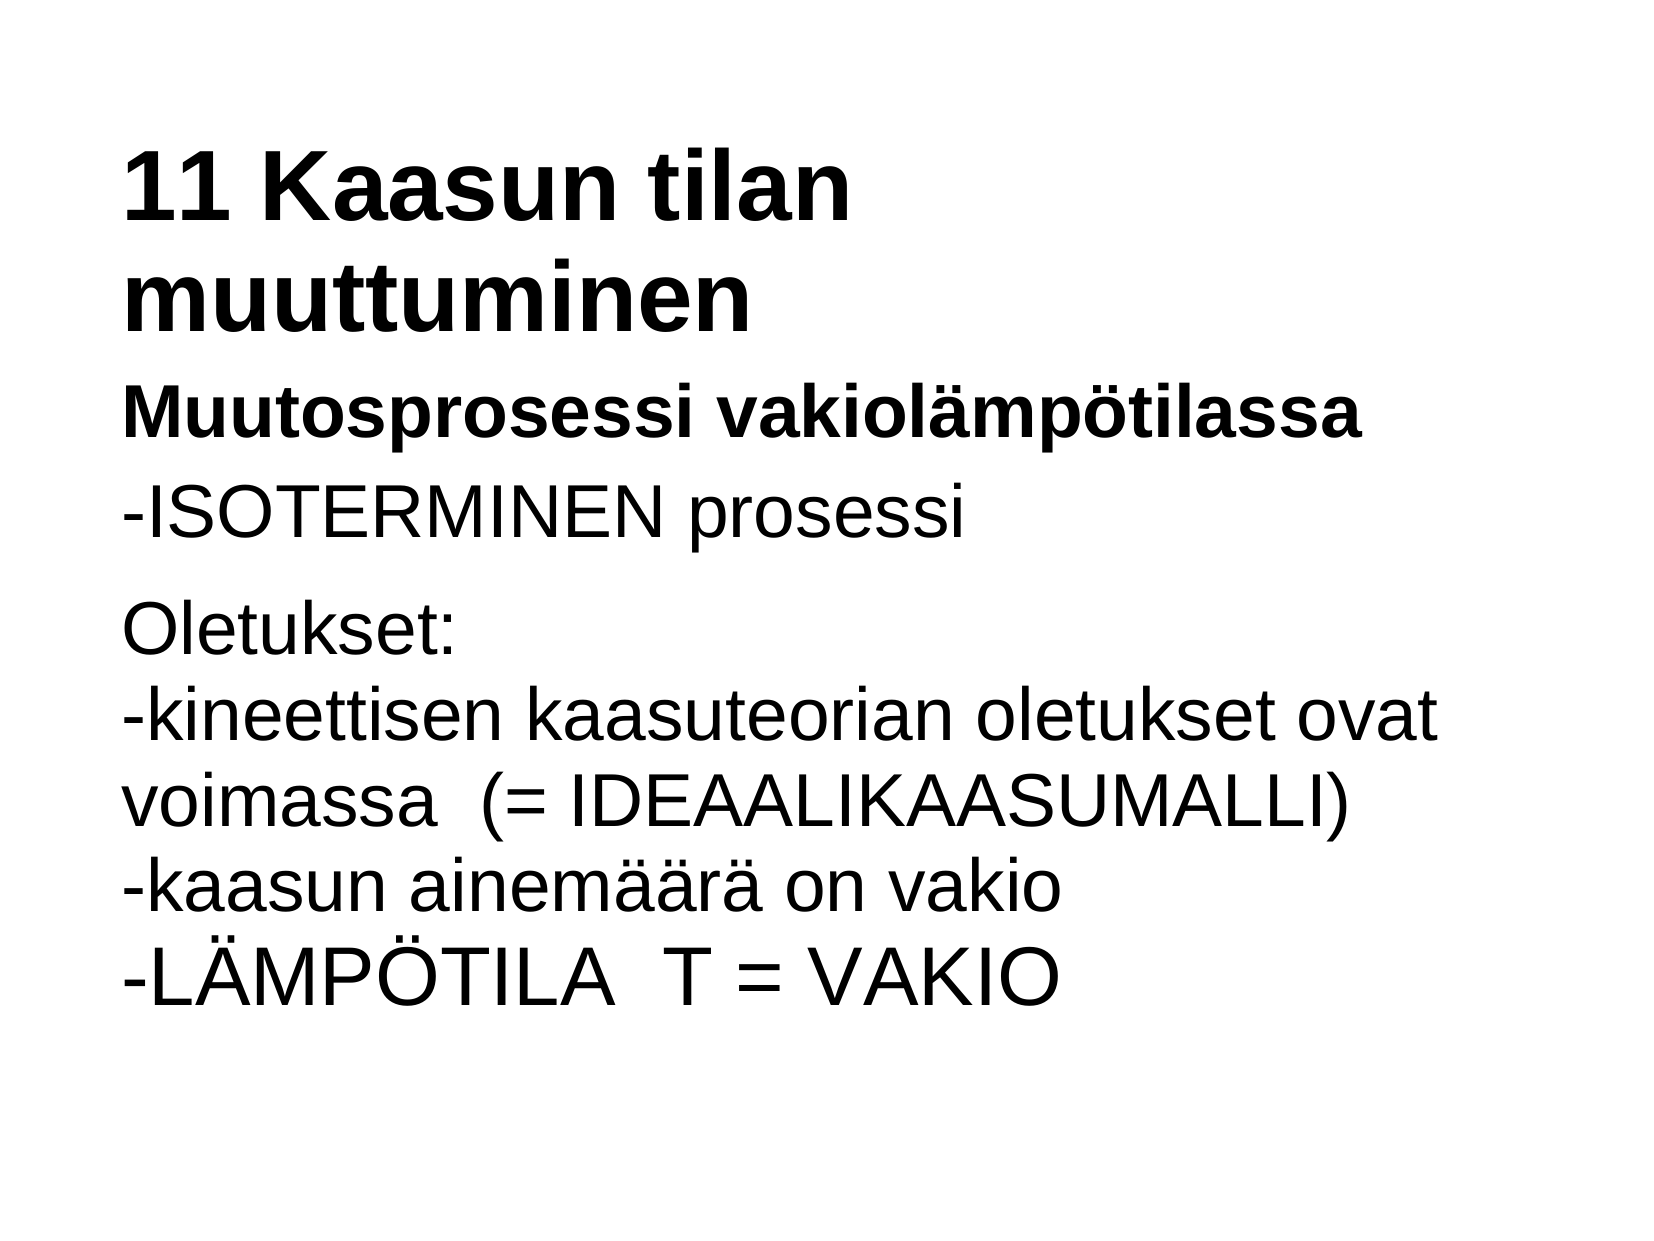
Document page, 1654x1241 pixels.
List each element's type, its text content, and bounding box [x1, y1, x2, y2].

text_box 11 Kaasun tilan muuttuminen Muutosprosessi vakiolämpötilassa -ISOTERMINEN prosessi Oletukset: -kineettisen kaasuteorian oletukset ovat voimassa (= IDEAALIKAASUMALLI) -kaasun ainemäärä on vakio -LÄMPÖTILA T = VAKIO [106, 116, 1524, 934]
